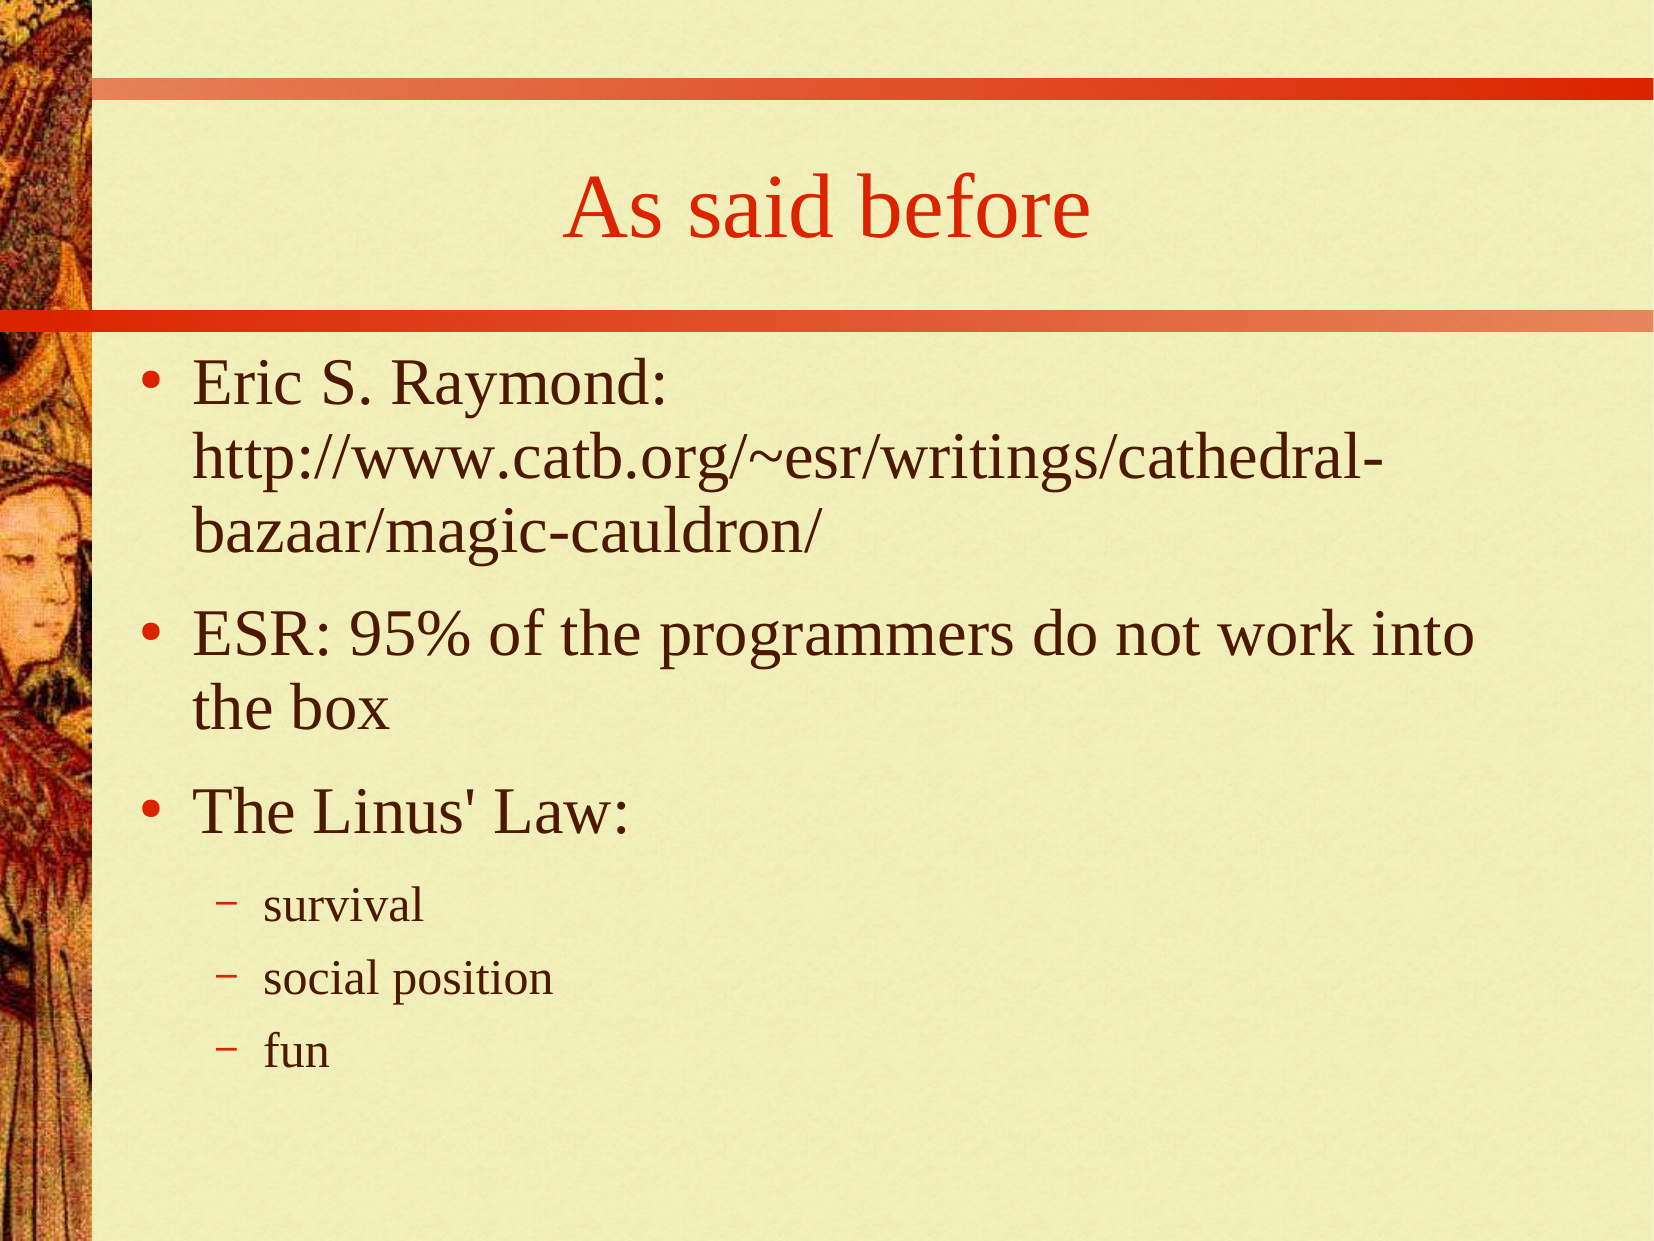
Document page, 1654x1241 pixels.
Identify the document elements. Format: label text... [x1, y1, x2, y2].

title As said before [121, 102, 1534, 311]
list Eric S. Raymond: http://www.catb.org/~esr/writings/cathedral-bazaar/magic-cauldron/ ESR: 95% of the programmers do not work into the box The Linus' Law: survival social position fun [121, 344, 1534, 1127]
picture [0, 332, 1654, 1241]
picture [0, 0, 1654, 310]
